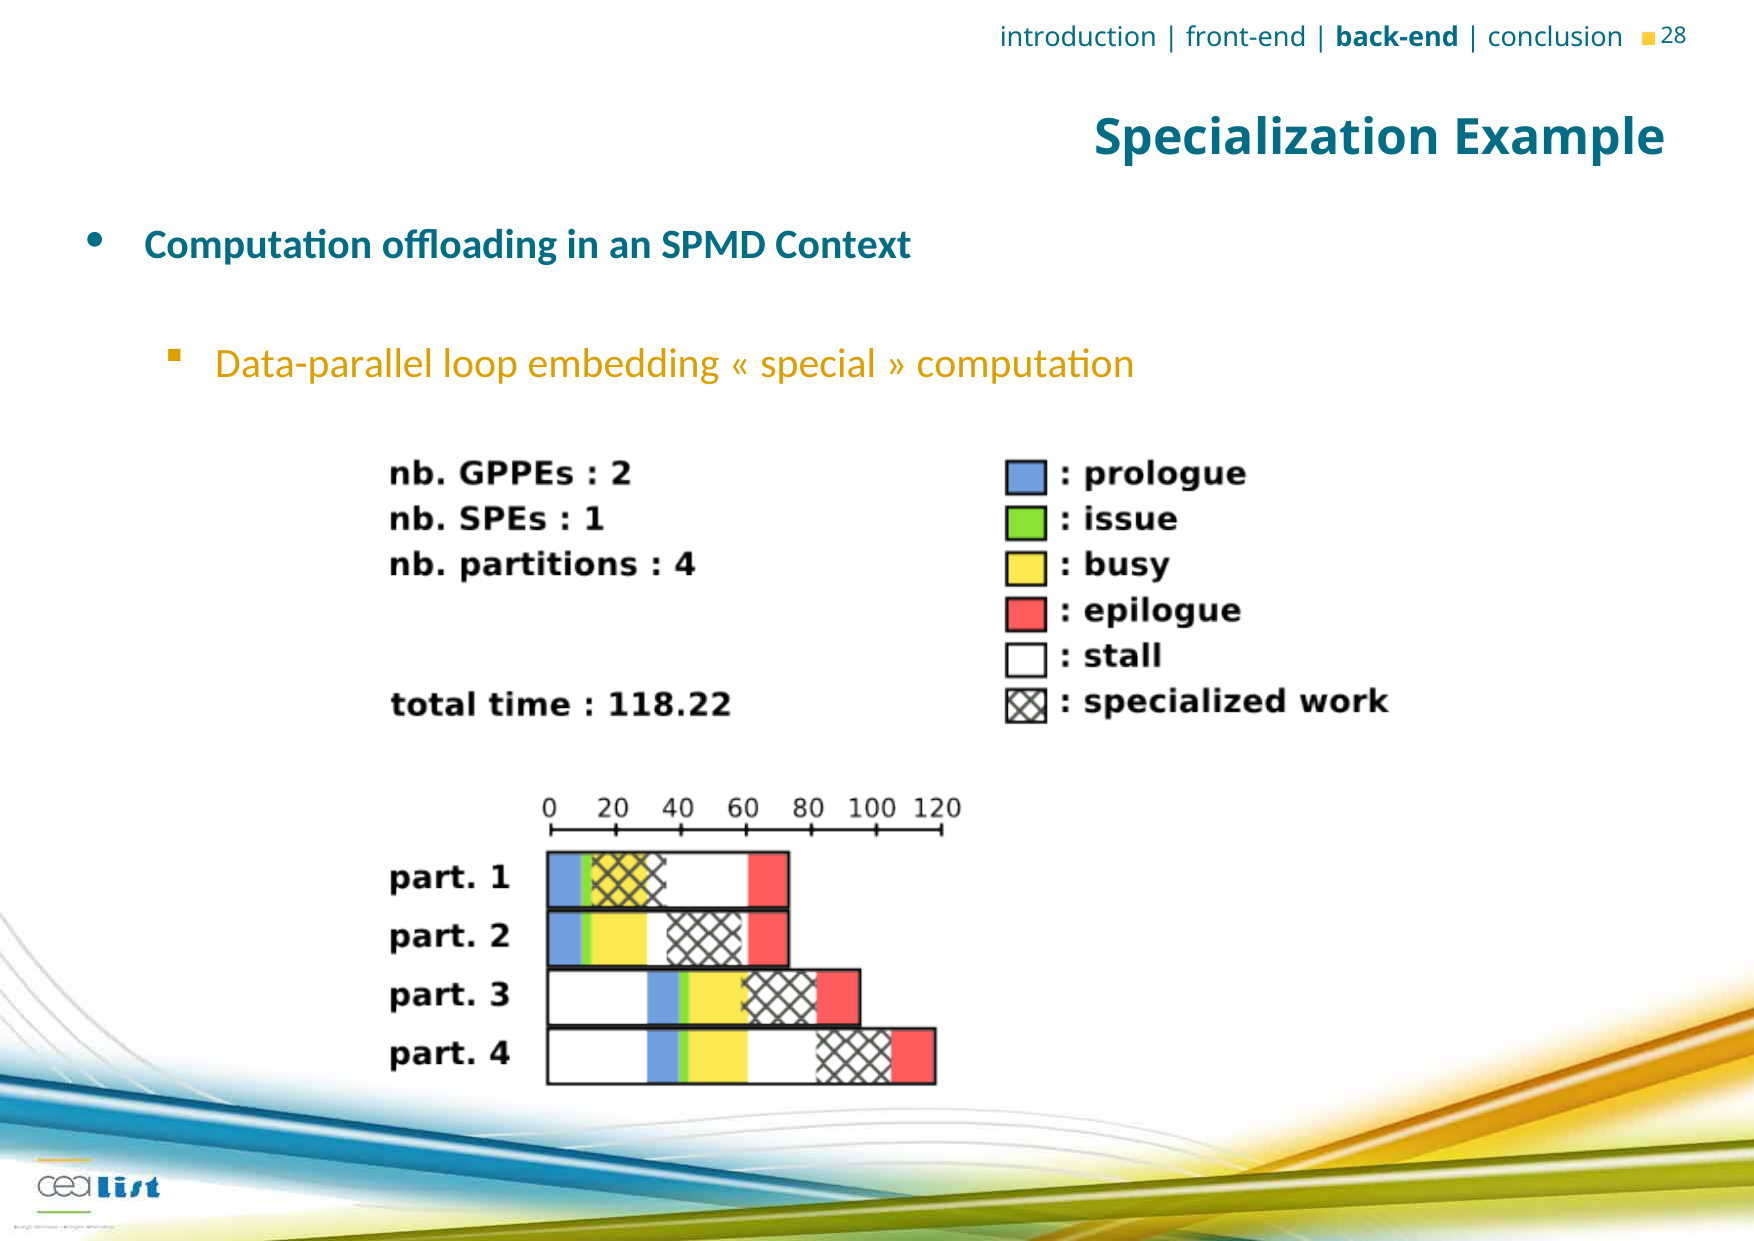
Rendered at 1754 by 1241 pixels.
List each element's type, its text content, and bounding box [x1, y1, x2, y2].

list [122, 367, 1436, 1001]
picture [0, 0, 1754, 1241]
list Computation offloading in an SPMD Context Data-parallel loop embedding « special » computation [68, 208, 1679, 1021]
title introduction | front-end | back-end | conclusion [404, 11, 1640, 61]
title Specialization Example [72, 86, 1682, 183]
text_box <number> [1640, 12, 1704, 60]
